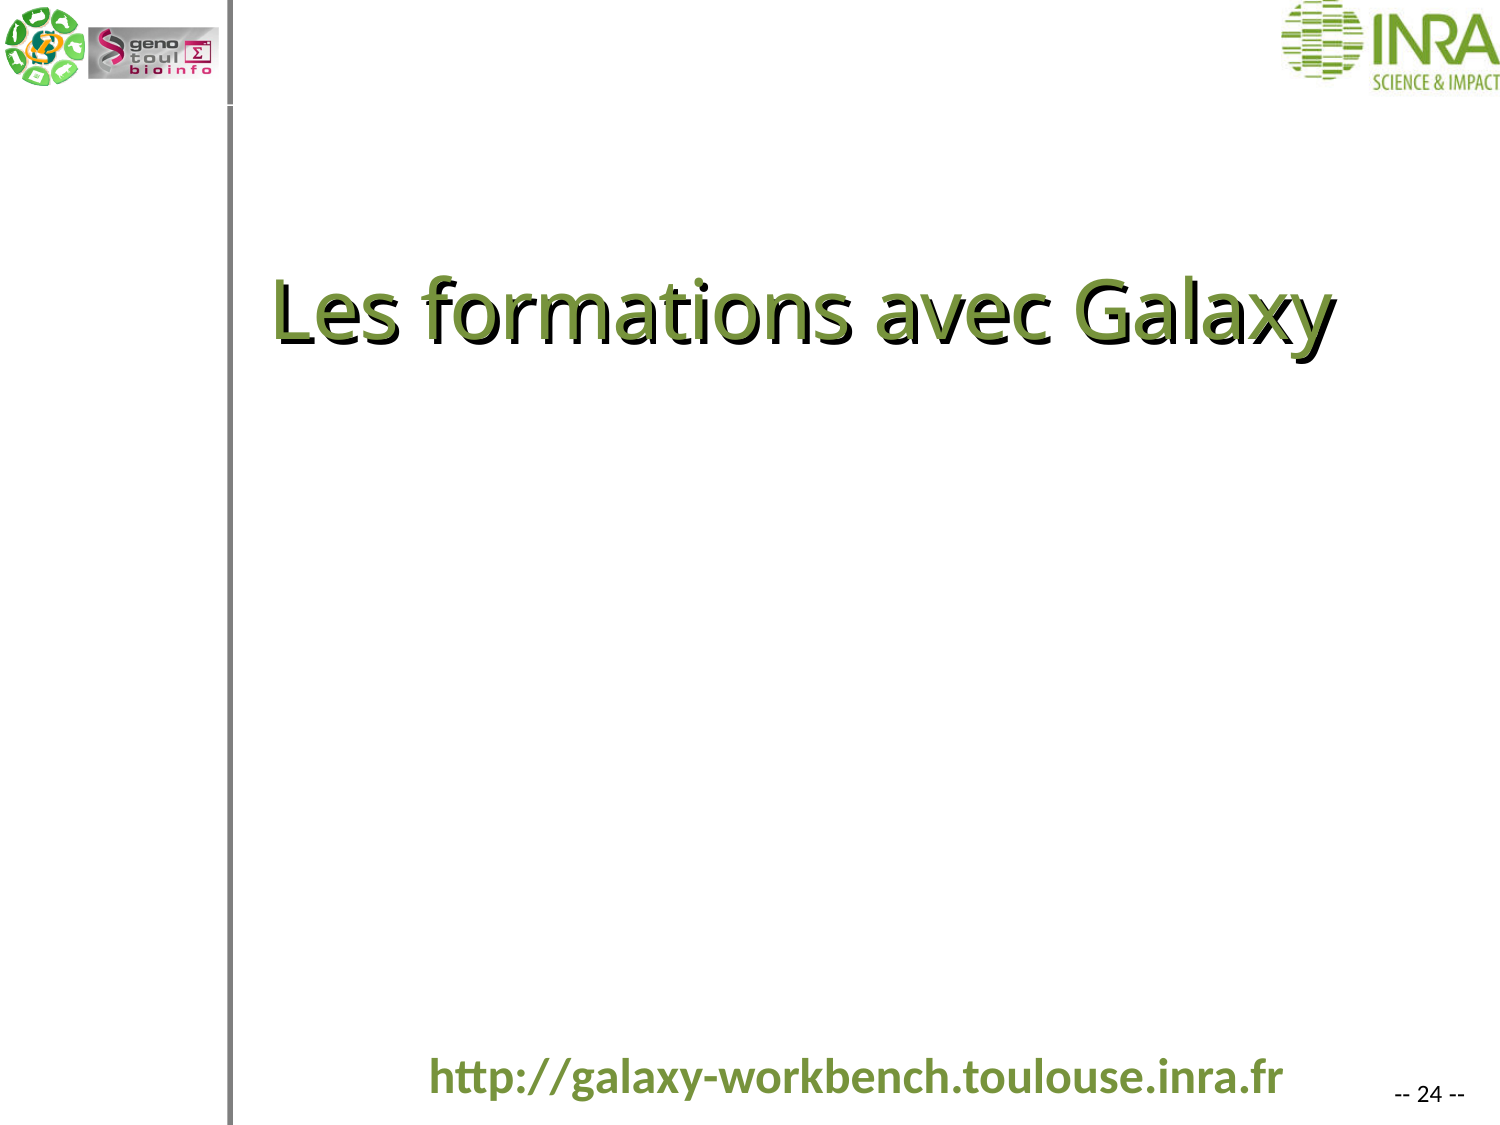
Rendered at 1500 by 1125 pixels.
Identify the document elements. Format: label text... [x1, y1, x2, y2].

title Les formations avec Galaxy [253, 179, 1459, 633]
text_box http://galaxy-workbench.toulouse.inra.fr [212, 1048, 1500, 1113]
